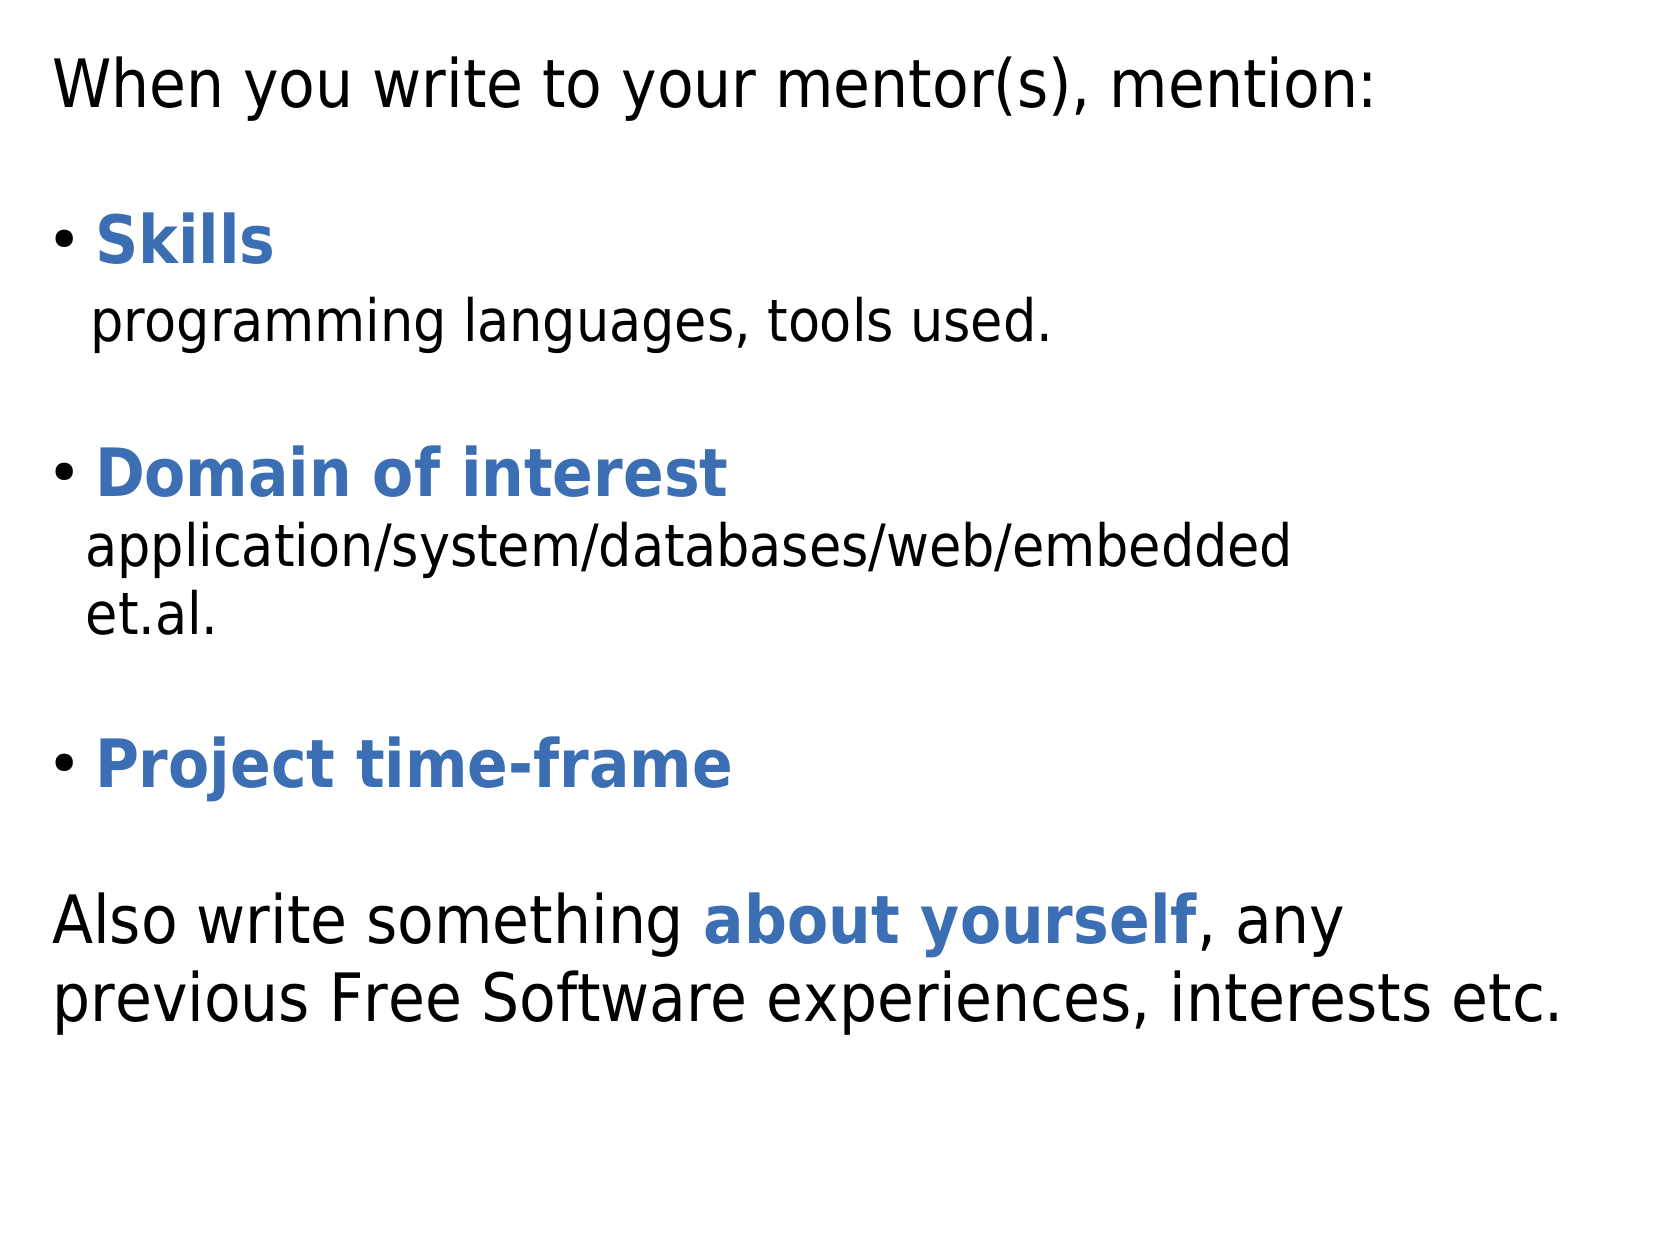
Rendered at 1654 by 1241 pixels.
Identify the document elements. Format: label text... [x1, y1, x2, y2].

text_box When you write to your mentor(s), mention: Skills programming languages, tools used. Domain of interest application/system/databases/web/embedded et.al. Project time-frame Also write something about yourself, any previous Free Software experiences, interests etc. [37, 38, 1613, 1046]
